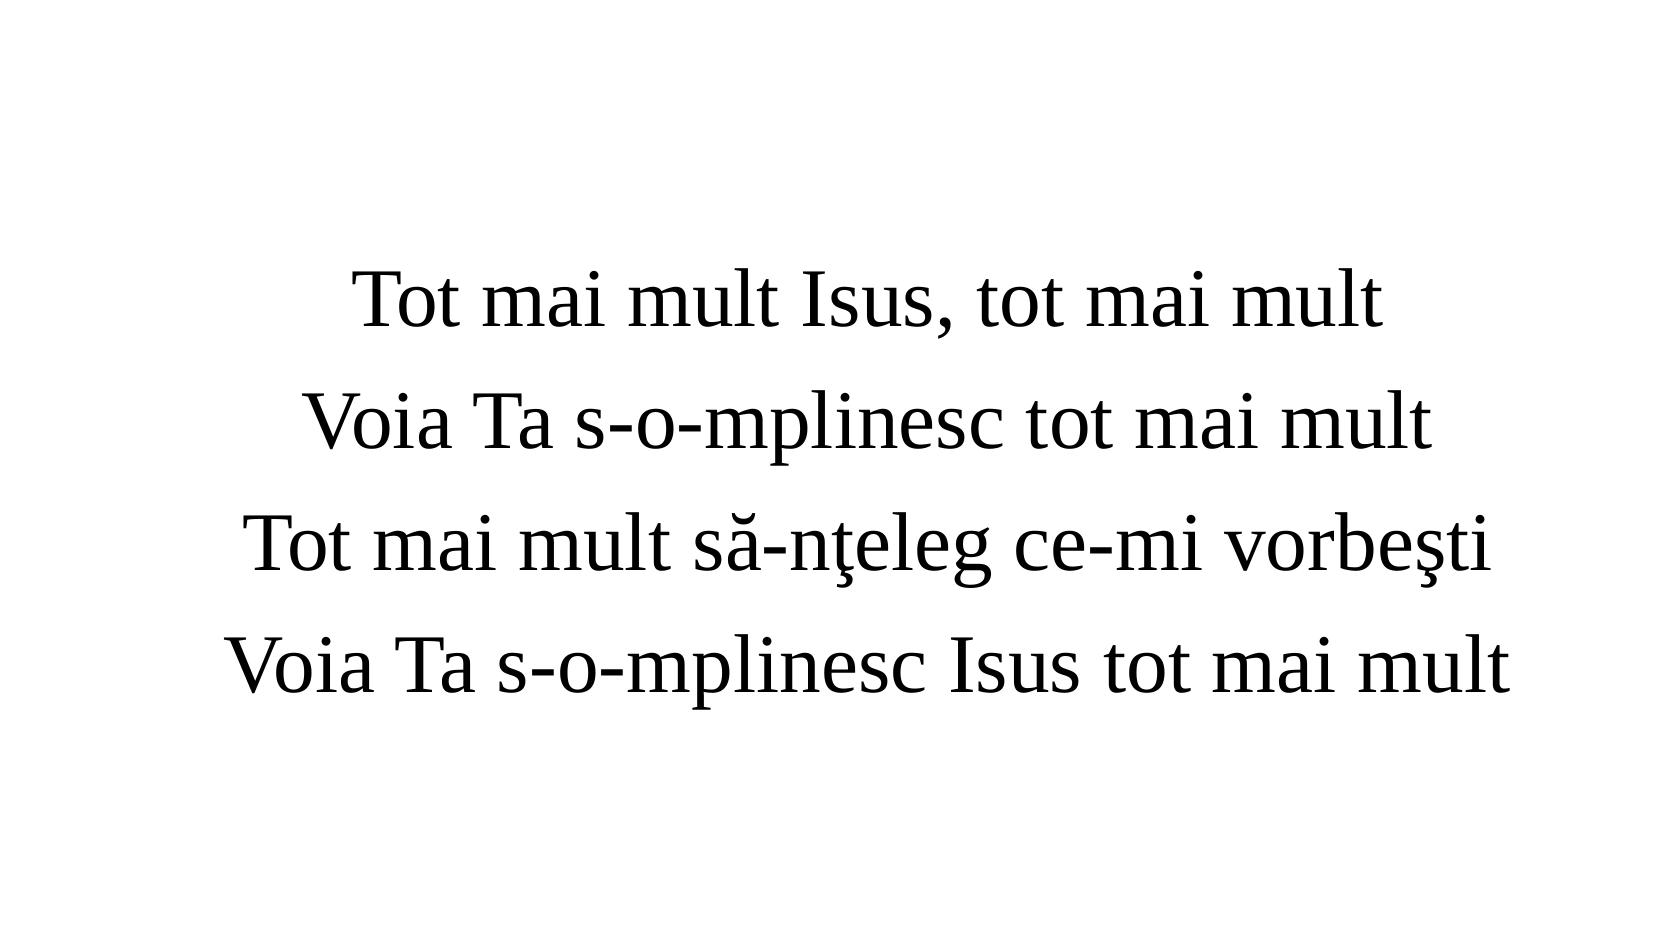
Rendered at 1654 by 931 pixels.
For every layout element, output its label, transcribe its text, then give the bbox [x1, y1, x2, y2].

subtitle Tot mai mult Isus, tot mai mult Voia Ta s-o-mplinesc tot mai mult Tot mai mult să-nţeleg ce-mi vorbeşti Voia Ta s-o-mplinesc Isus tot mai mult [153, 239, 1583, 713]
